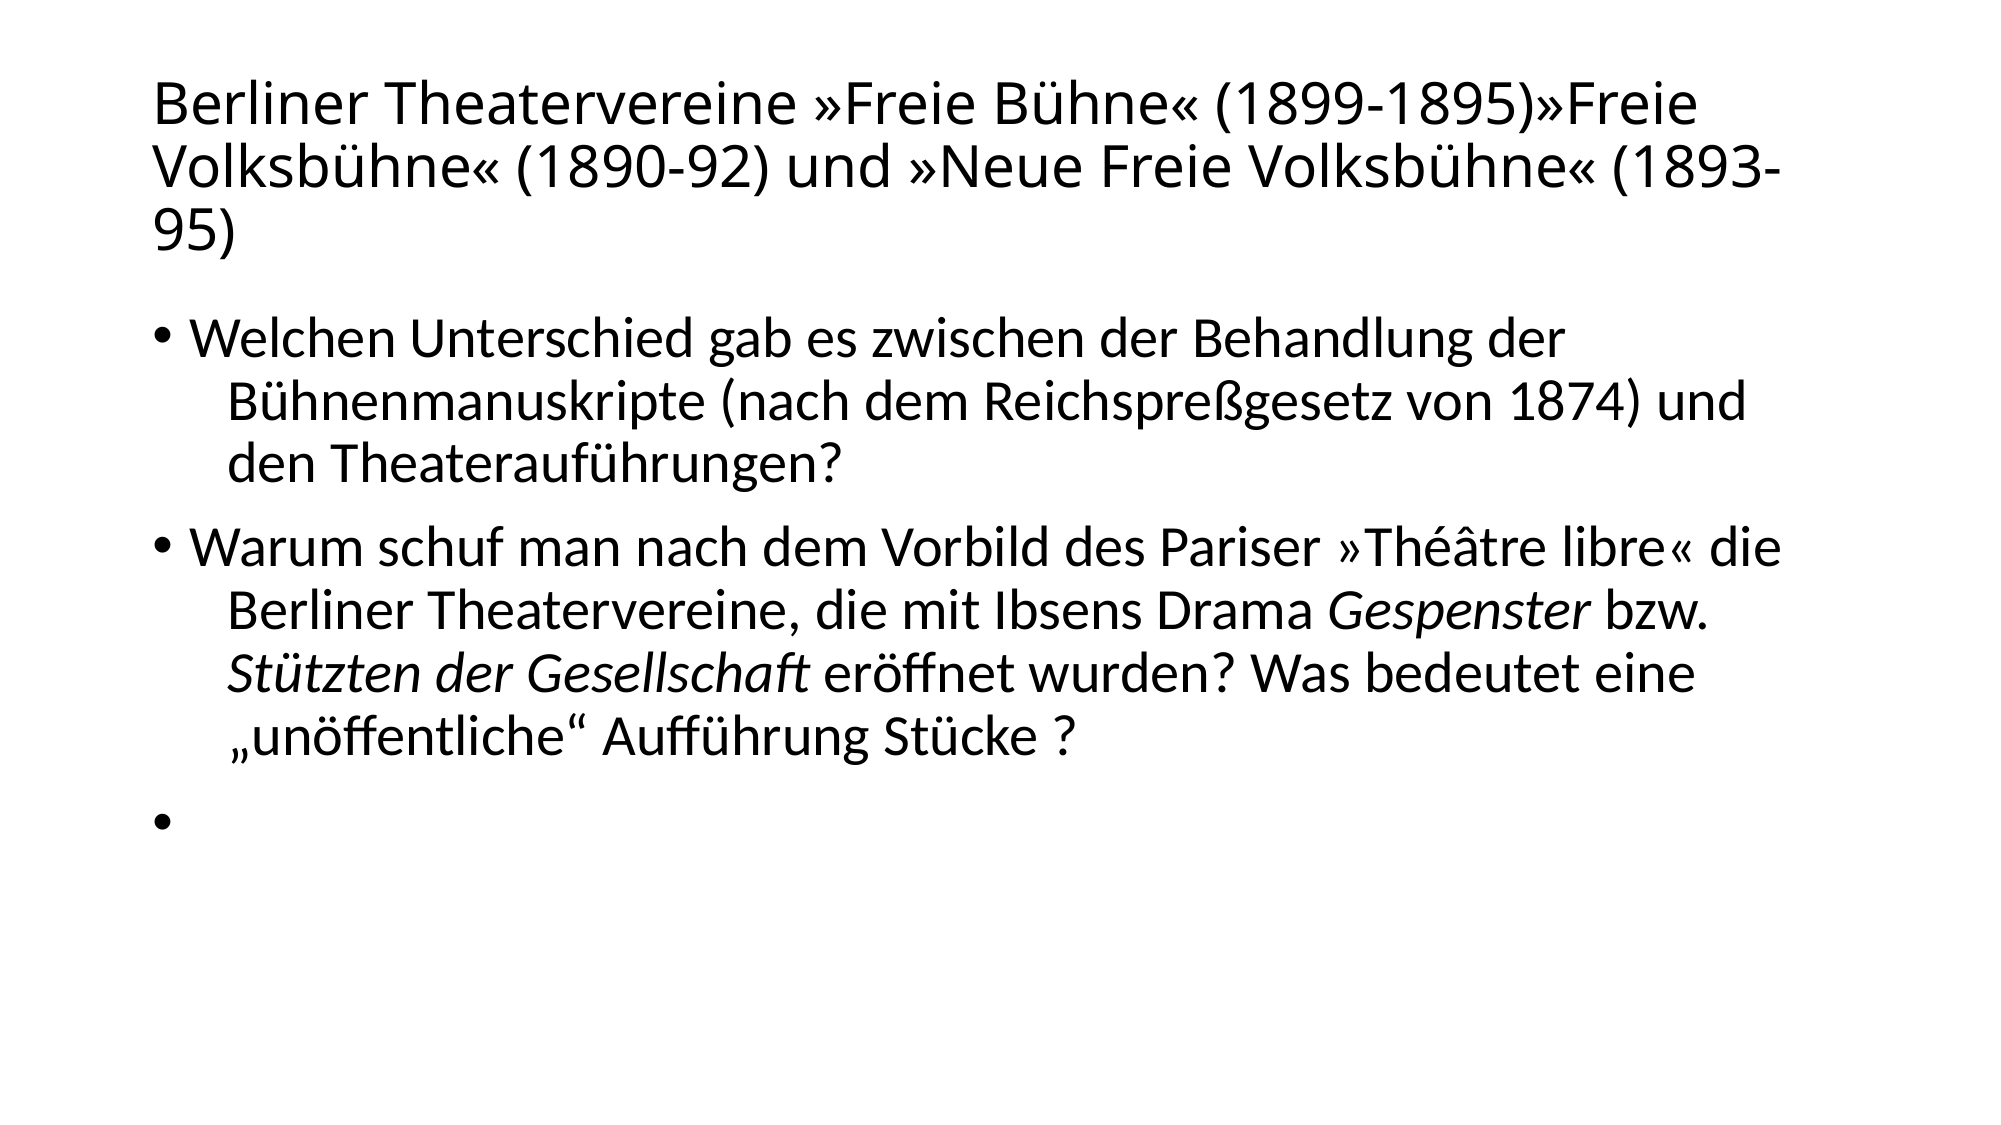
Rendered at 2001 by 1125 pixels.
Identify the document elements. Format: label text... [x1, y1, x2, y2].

list Welchen Unterschied gab es zwischen der Behandlung der Bühnenmanuskripte (nach dem Reichspreßgesetz von 1874) und den Theaterauführungen? Warum schuf man nach dem Vorbild des Pariser »Théâtre libre« die Berliner Theatervereine, die mit Ibsens Drama Gespenster bzw. Stützten der Gesellschaft eröffnet wurden? Was bedeutet eine „unöffentliche“ Aufführung Stücke ? [137, 299, 1863, 1014]
title Berliner Theatervereine »Freie Bühne« (1899-1895)»Freie Volksbühne« (1890-92) und »Neue Freie Volksbühne« (1893-95) [137, 59, 1863, 278]
